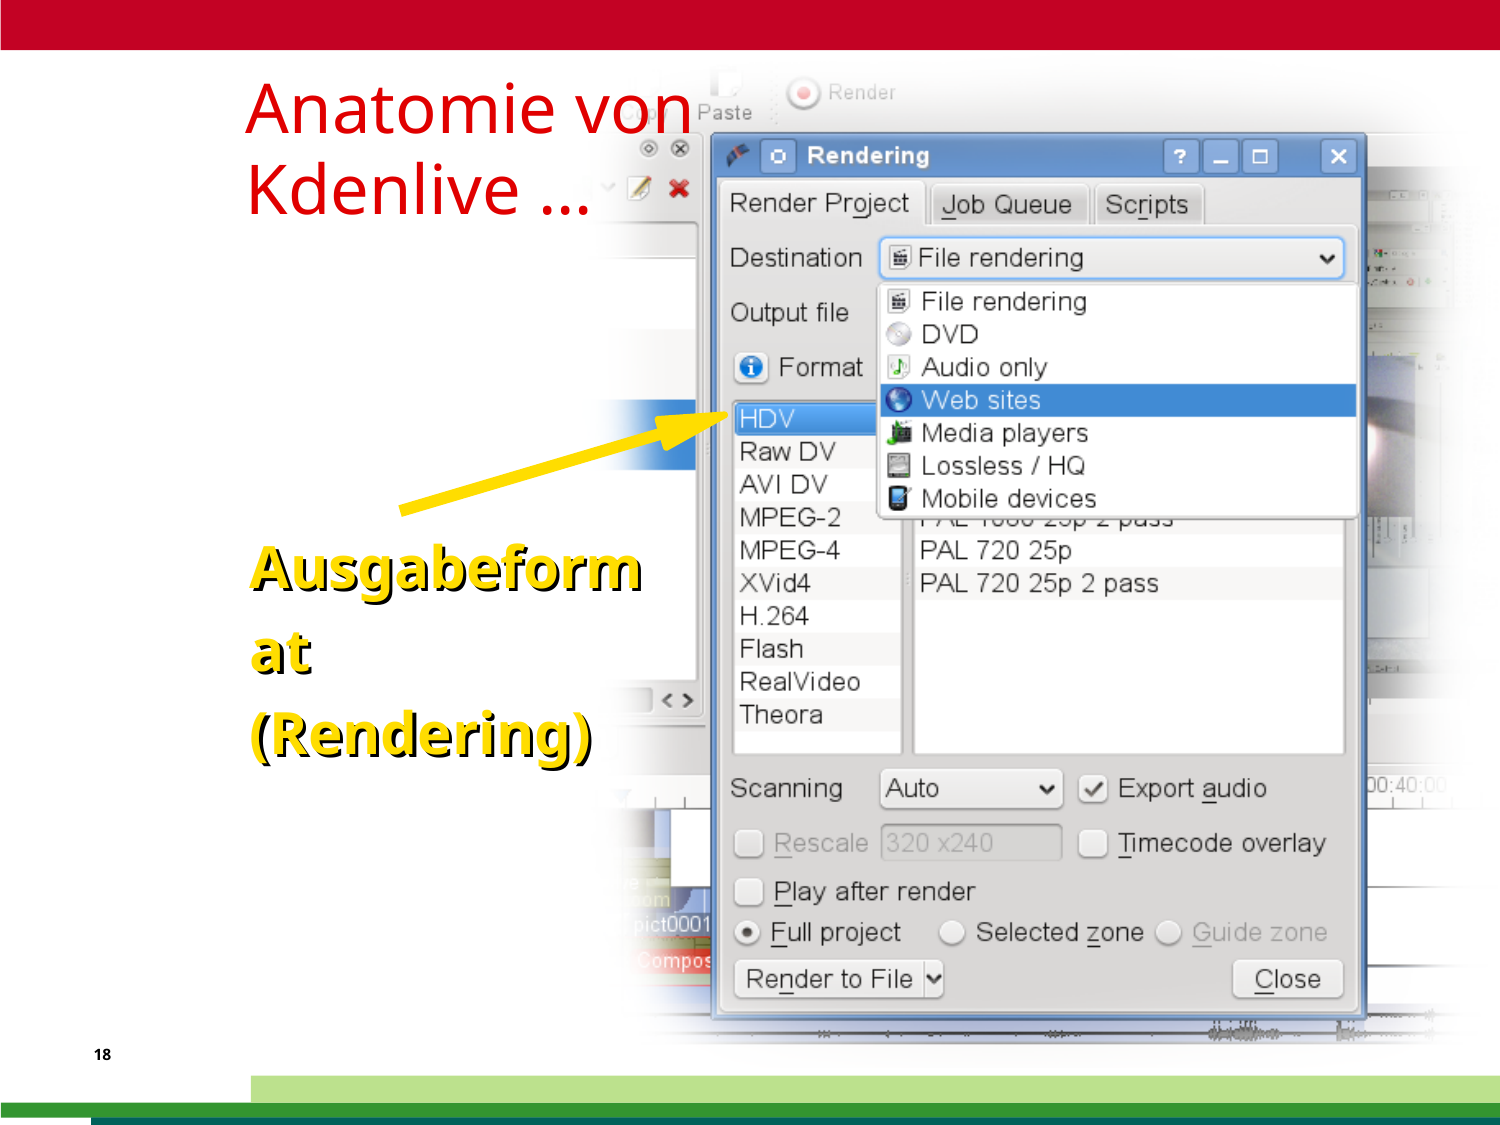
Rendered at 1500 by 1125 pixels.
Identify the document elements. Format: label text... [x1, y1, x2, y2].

picture [570, 53, 1499, 1068]
text_box Ausgabeformat (Rendering) [235, 514, 681, 669]
title Anatomie von Kdenlive … [245, 68, 1408, 231]
